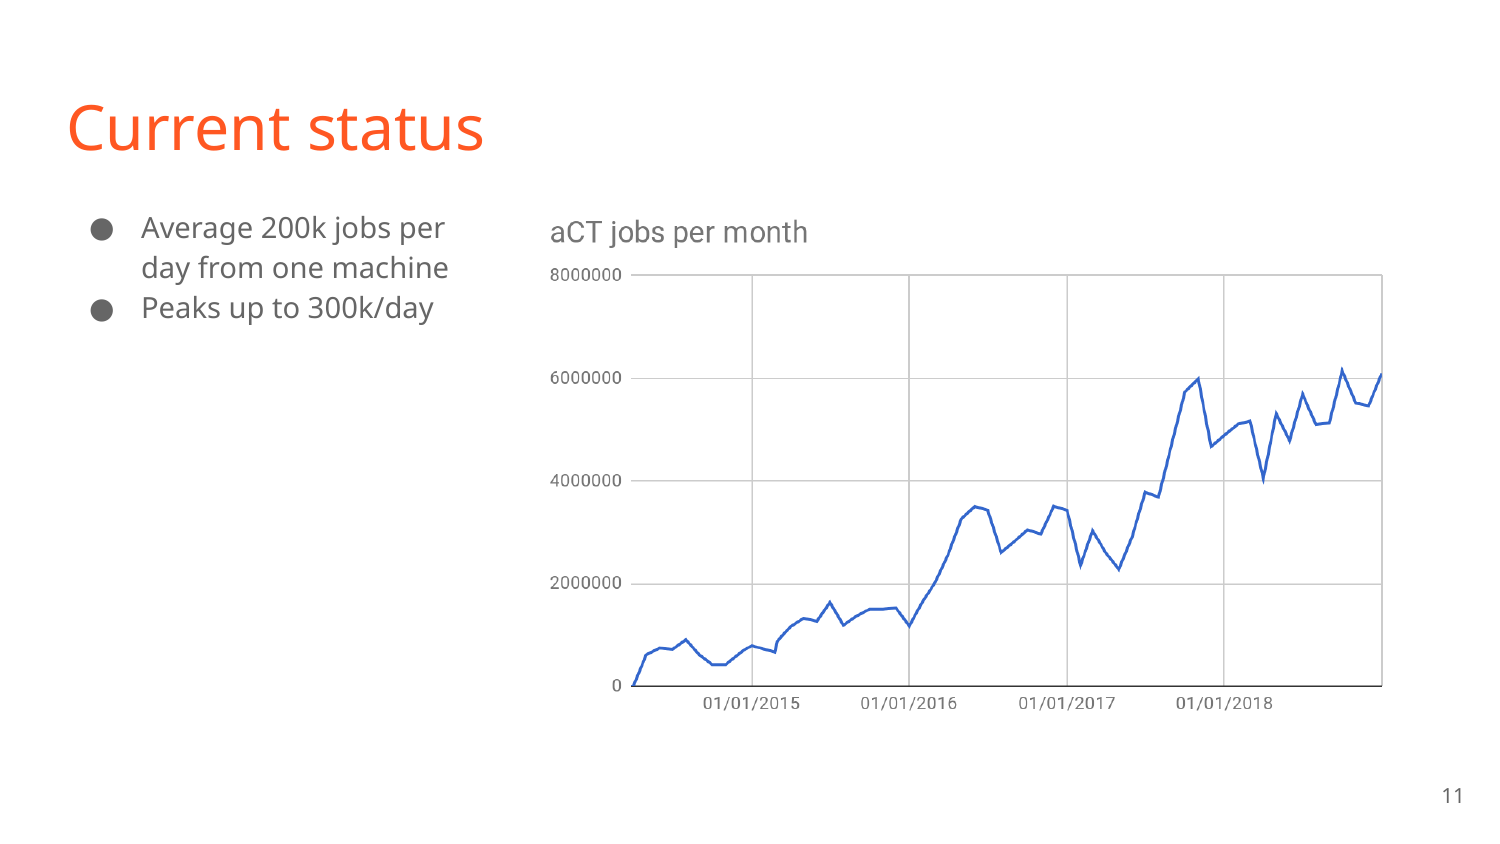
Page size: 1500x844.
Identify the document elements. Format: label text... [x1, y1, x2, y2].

picture [522, 191, 1409, 740]
slide_number <number> [1389, 764, 1480, 830]
title Current status [51, 72, 1449, 167]
list Average 200k jobs per day from one machine Peaks up to 300k/day [51, 189, 498, 750]
